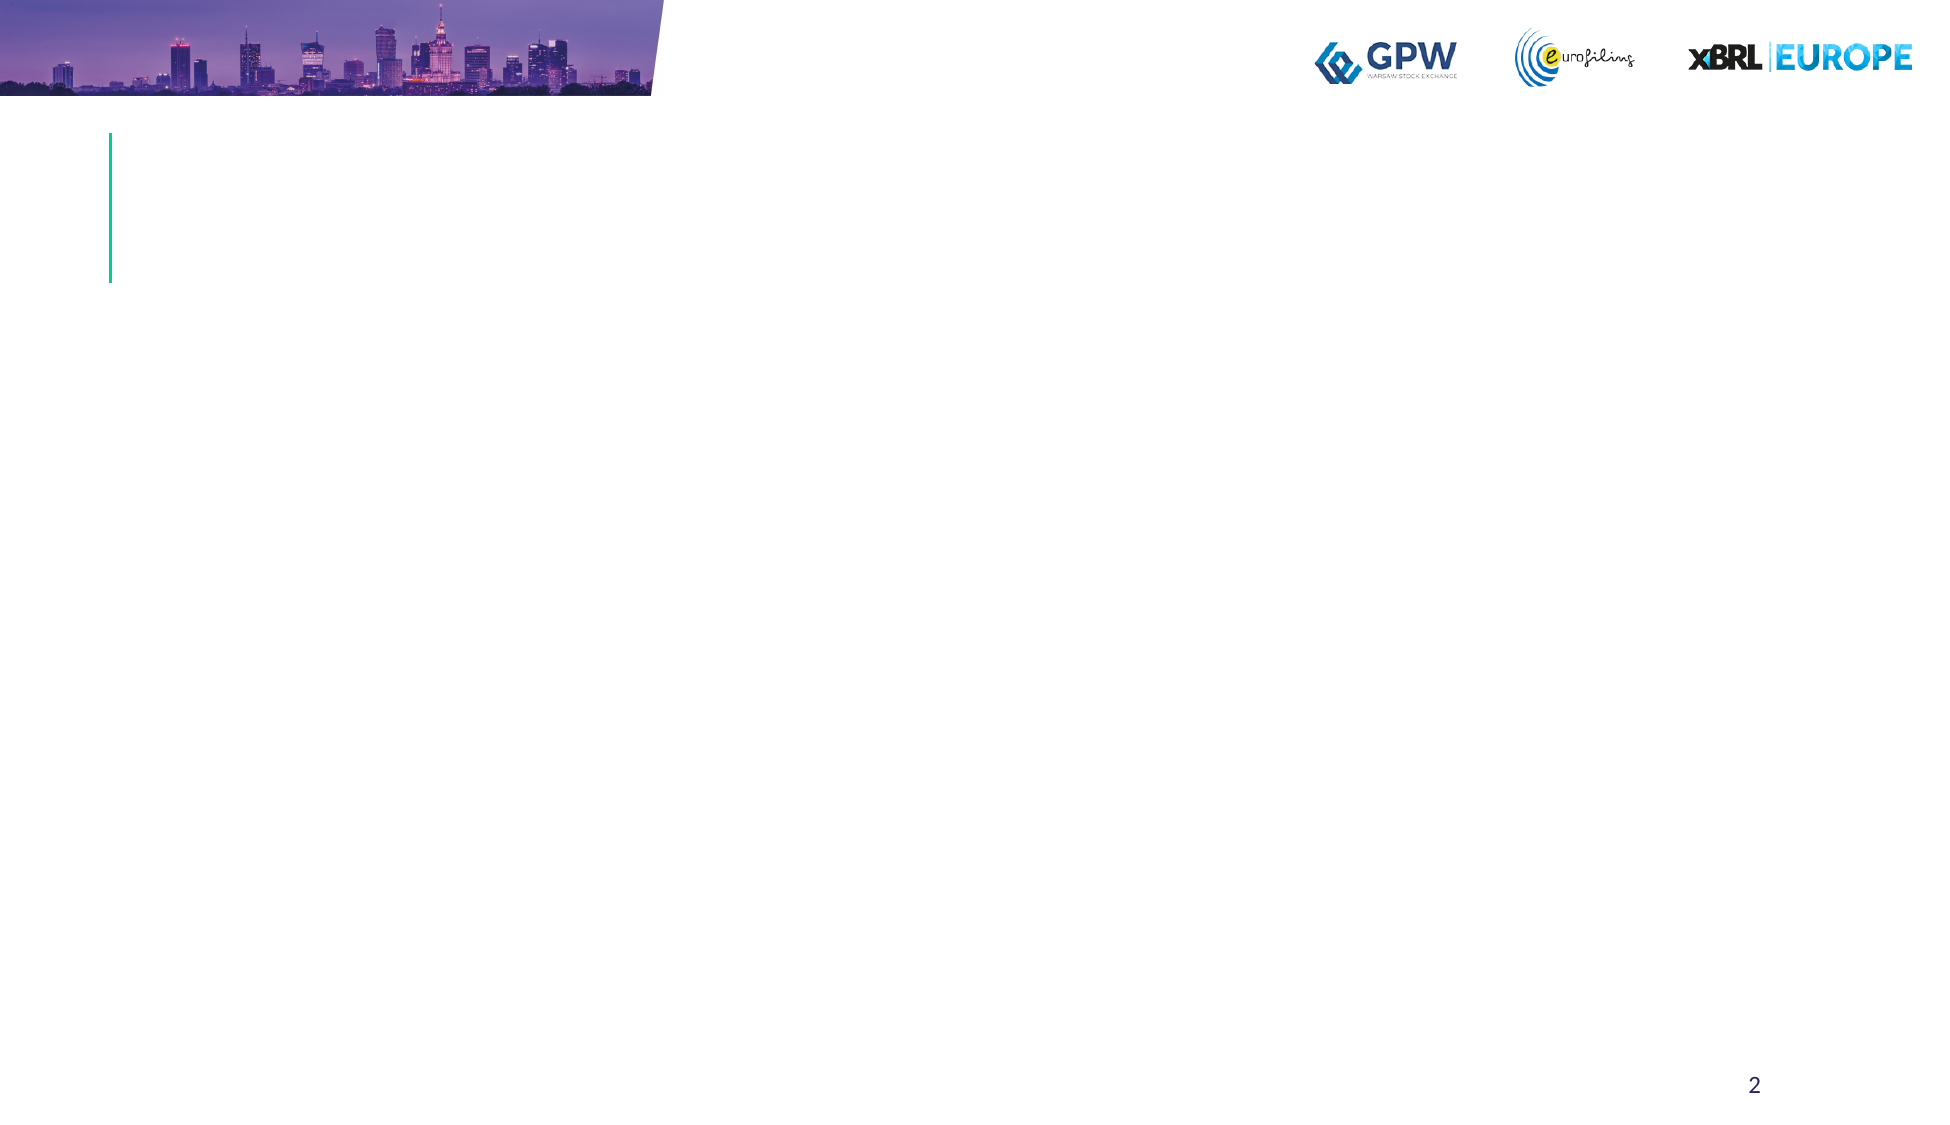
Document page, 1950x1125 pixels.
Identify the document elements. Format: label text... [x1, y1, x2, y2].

text_box 2 [1733, 1061, 1890, 1107]
